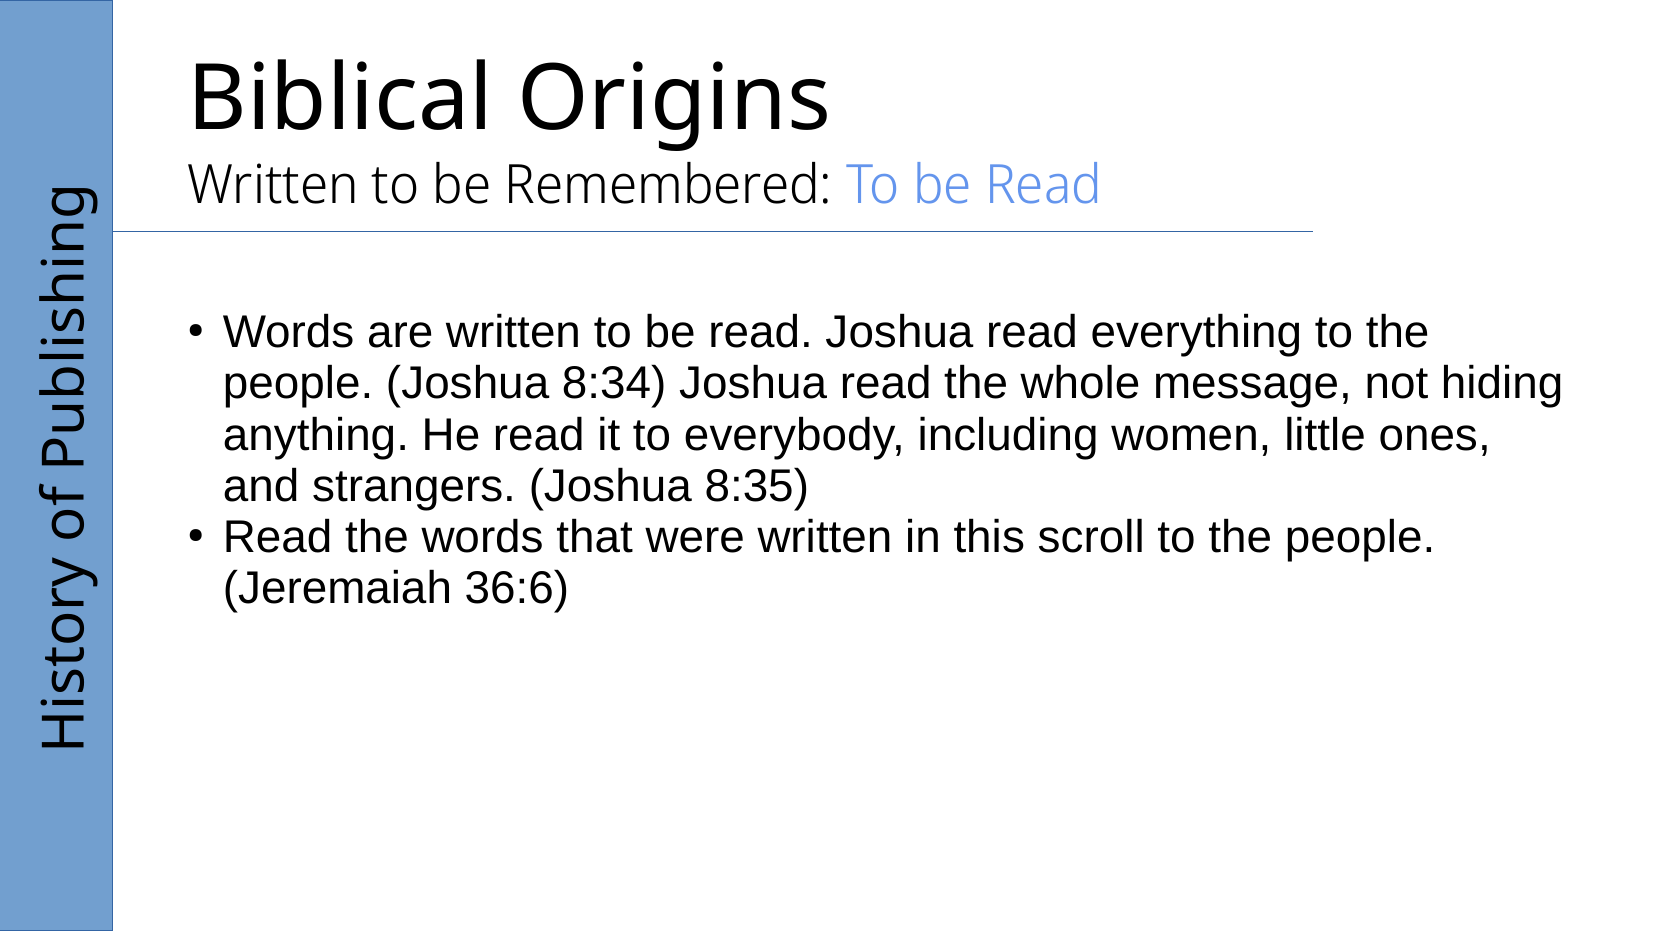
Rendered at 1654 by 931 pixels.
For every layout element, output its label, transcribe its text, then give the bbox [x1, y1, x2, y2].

title Biblical Origins [187, 33, 1571, 125]
subtitle Words are written to be read. Joshua read everything to the people. (Joshua 8:34) Joshua read the whole message, not hiding anything. He read it to everybody, including women, little ones, and strangers. (Joshua 8:35) Read the words that were written in this scroll to the people. (Jeremaiah 36:6) [187, 306, 1571, 846]
text_box History of Publishing [13, 37, 105, 901]
title Written to be Remembered: To be Read [187, 125, 1571, 239]
text_box [0, 0, 113, 931]
